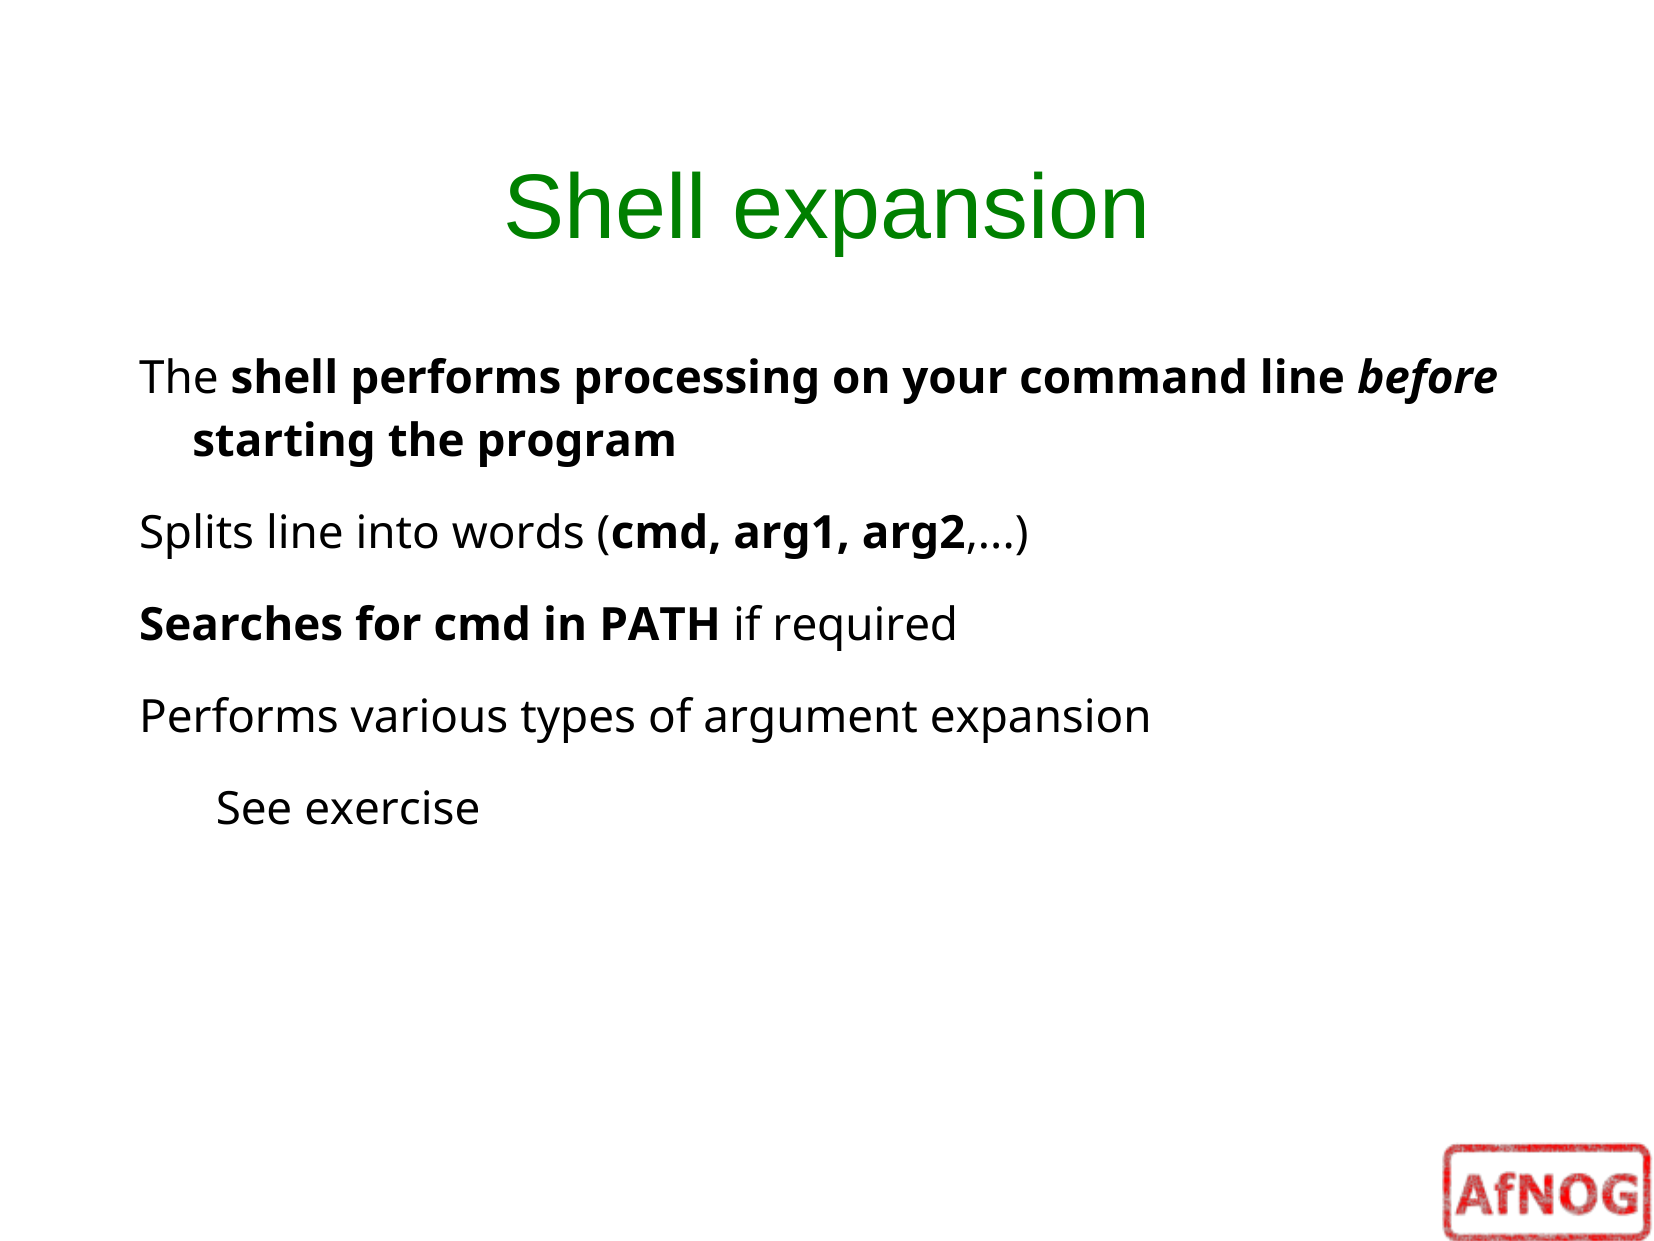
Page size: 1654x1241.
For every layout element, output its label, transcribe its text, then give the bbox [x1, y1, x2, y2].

list The shell performs processing on your command line before starting the program Splits line into words (cmd, arg1, arg2,...) Searches for cmd in PATH if required Performs various types of argument expansion See exercise [121, 344, 1534, 1127]
picture [1441, 1141, 1654, 1241]
title Shell expansion [121, 102, 1534, 310]
